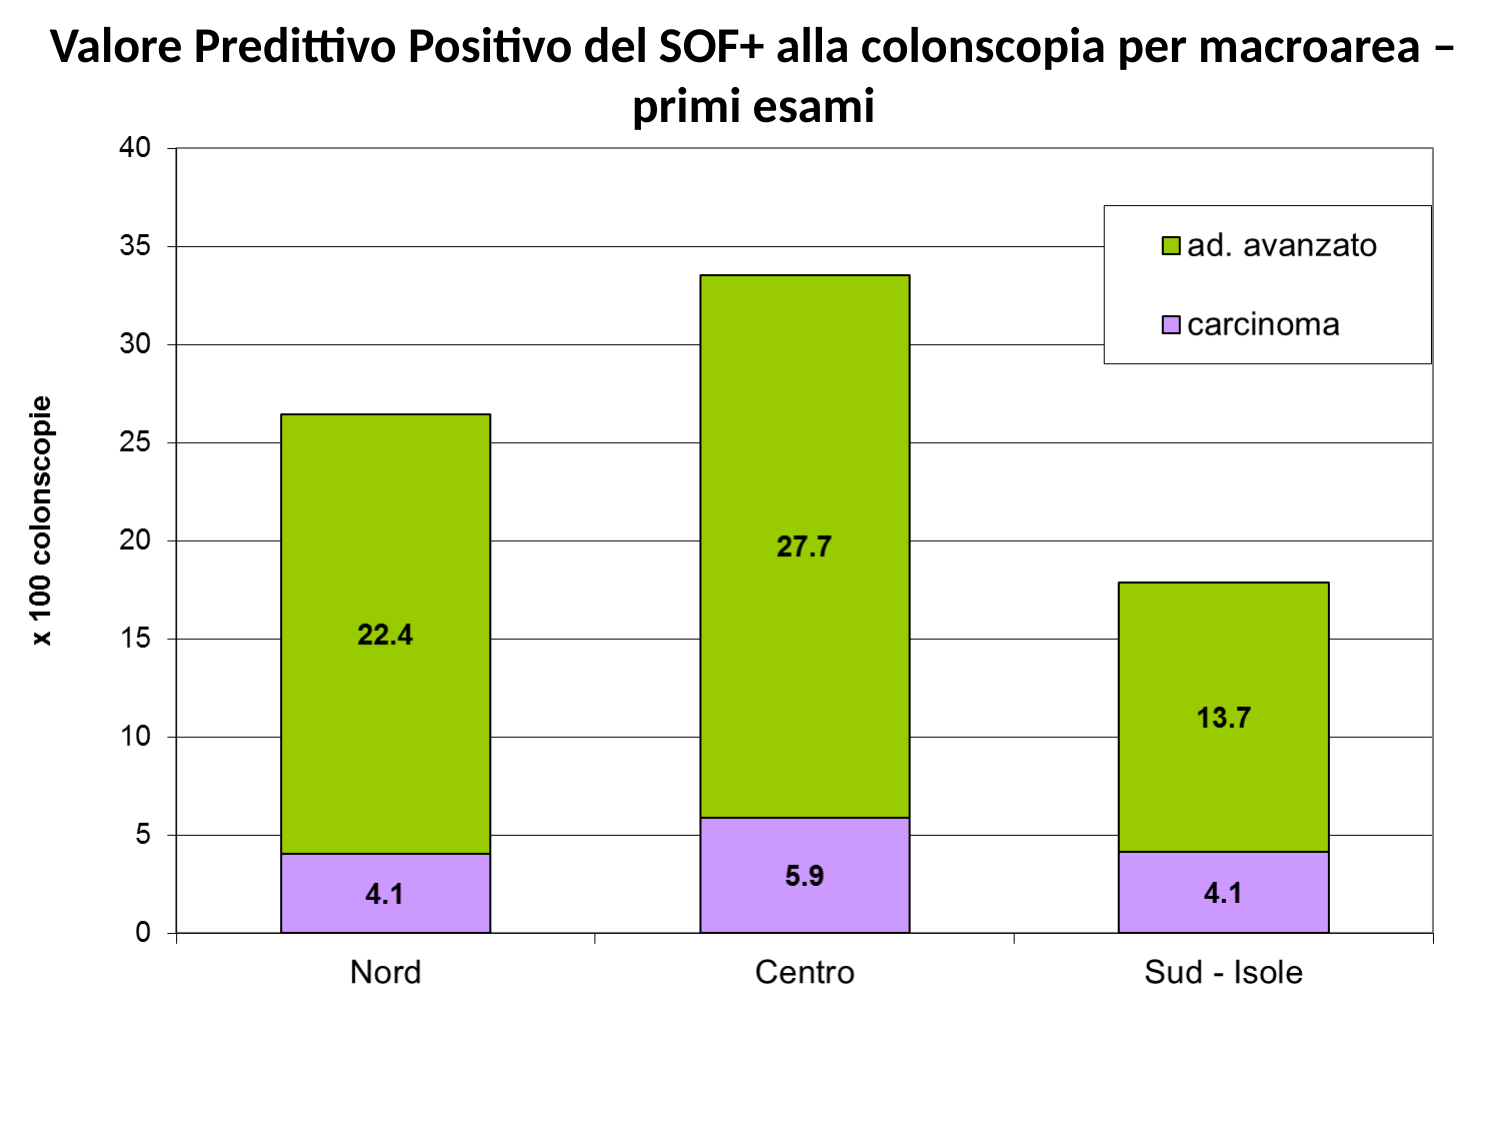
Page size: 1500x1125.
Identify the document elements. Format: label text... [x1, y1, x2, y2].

picture [0, 100, 1500, 1024]
text_box Valore Predittivo Positivo del SOF+ alla colonscopia per macroarea – primi esami [3, 5, 1500, 100]
